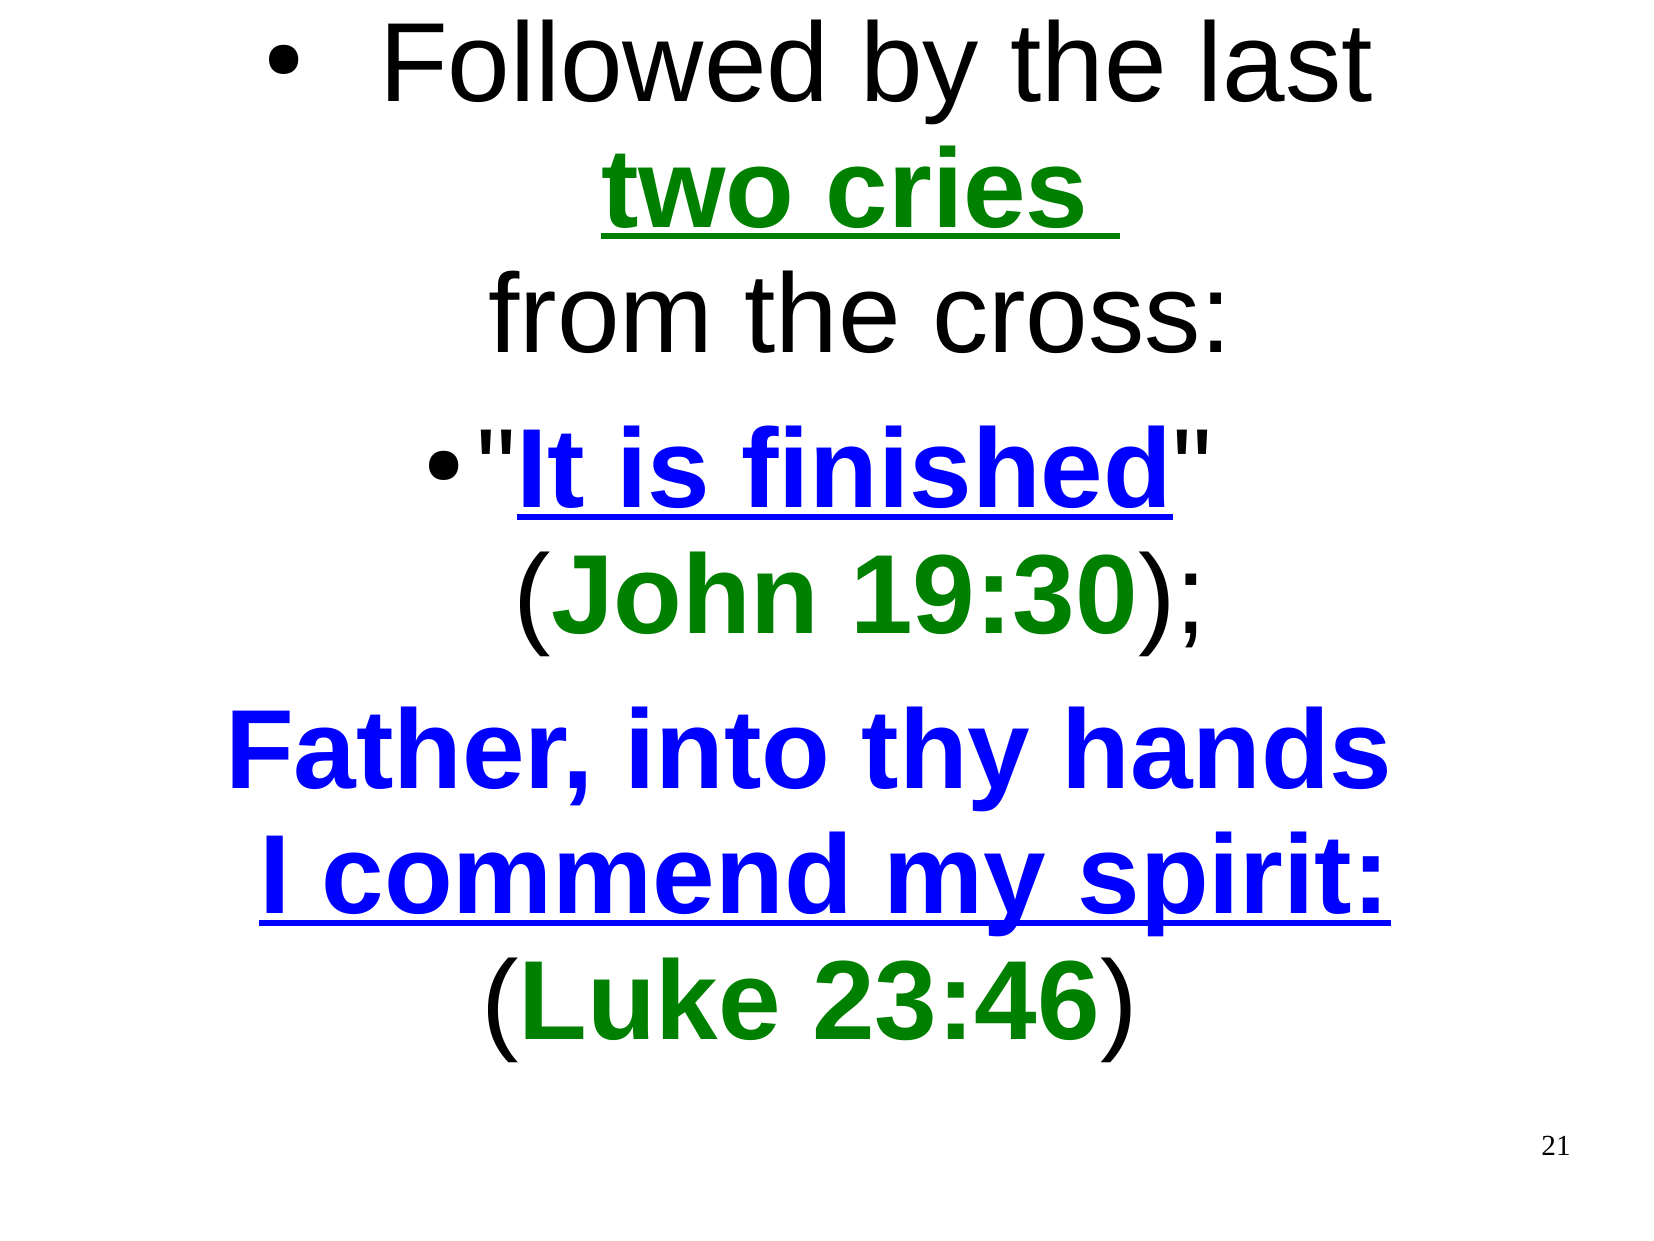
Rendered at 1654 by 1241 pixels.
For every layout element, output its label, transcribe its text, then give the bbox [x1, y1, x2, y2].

list Followed by the last two cries from the cross: "It is finished" (John 19:30); Father, into thy hands I commend my spirit: (Luke 23:46) [0, 0, 1651, 1238]
